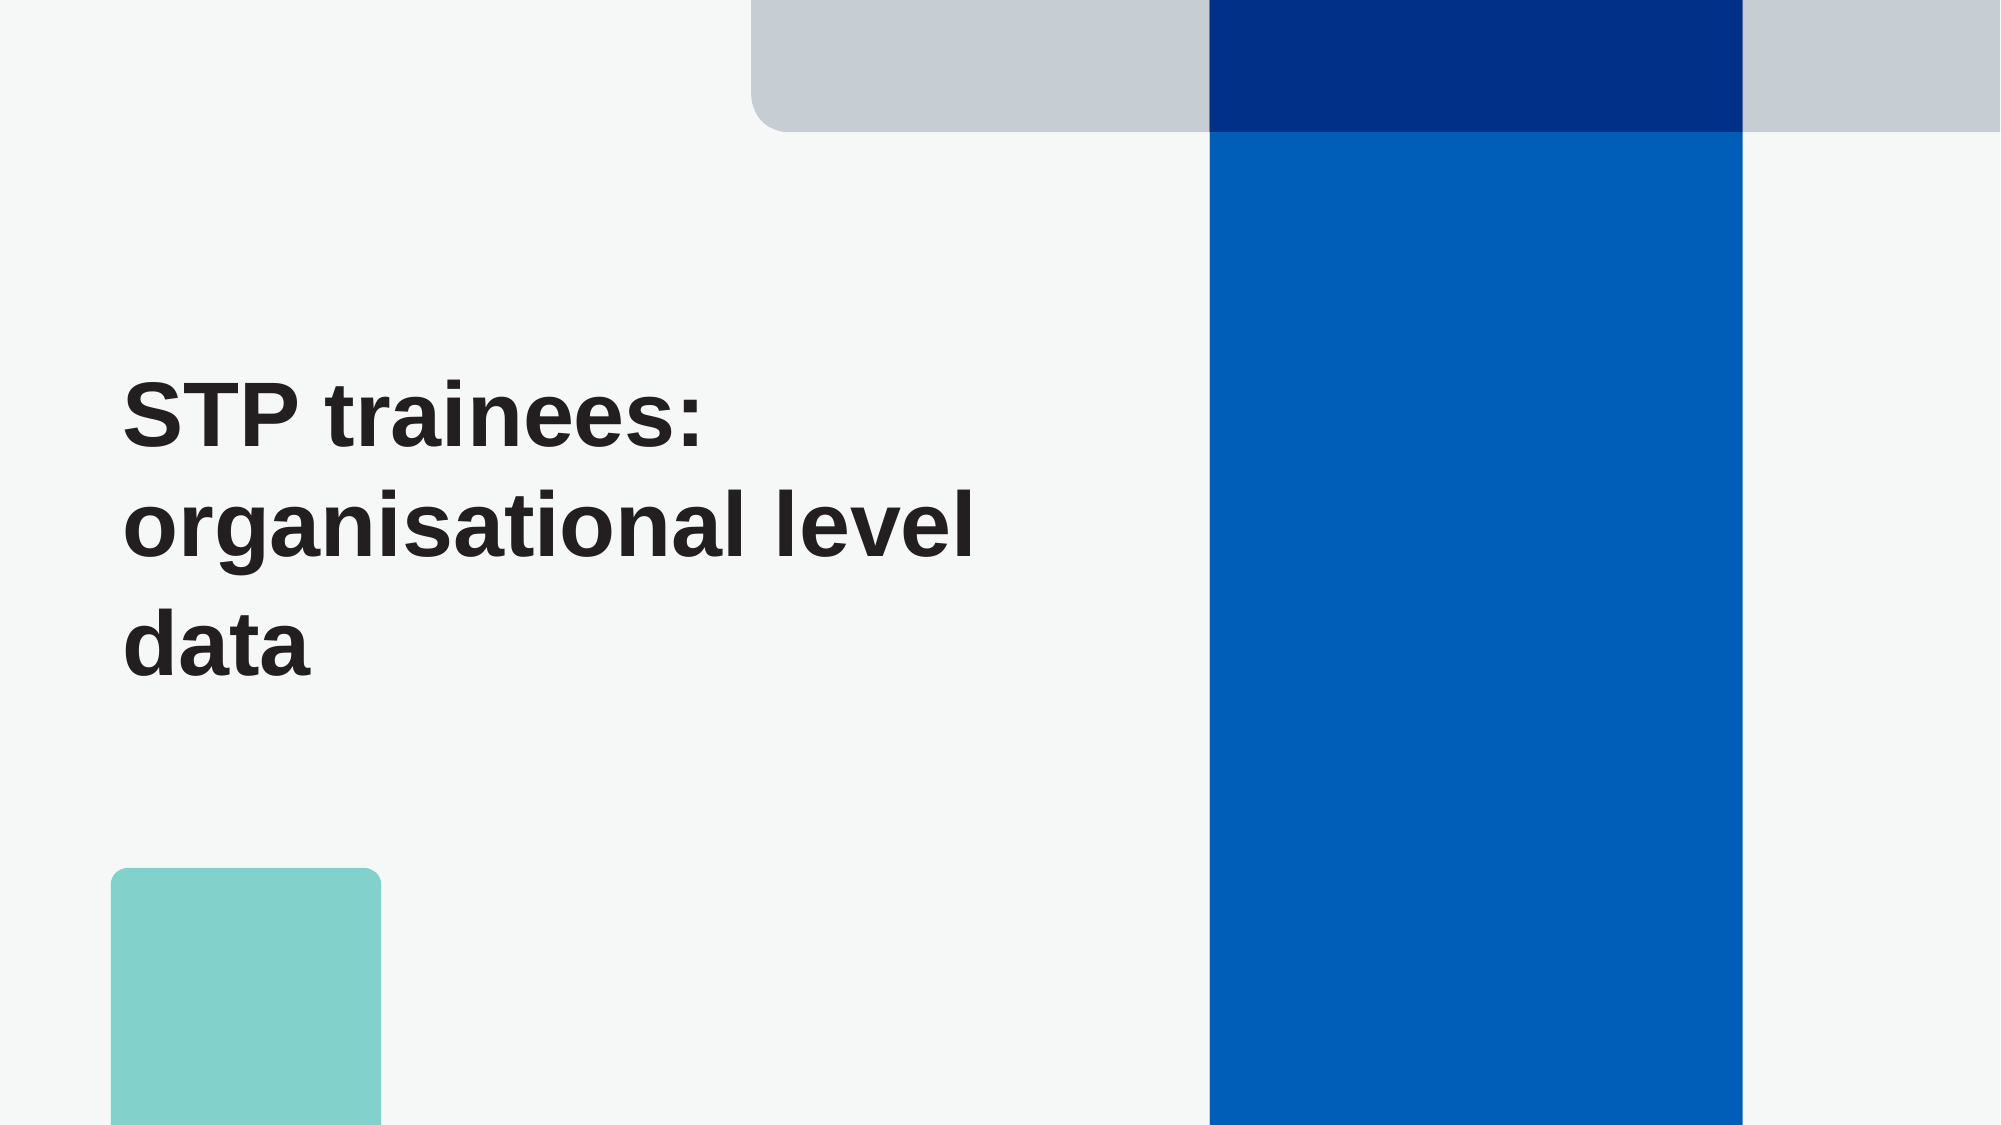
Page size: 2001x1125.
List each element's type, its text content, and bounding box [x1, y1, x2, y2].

title STP trainees: organisational level data [122, 355, 1188, 573]
